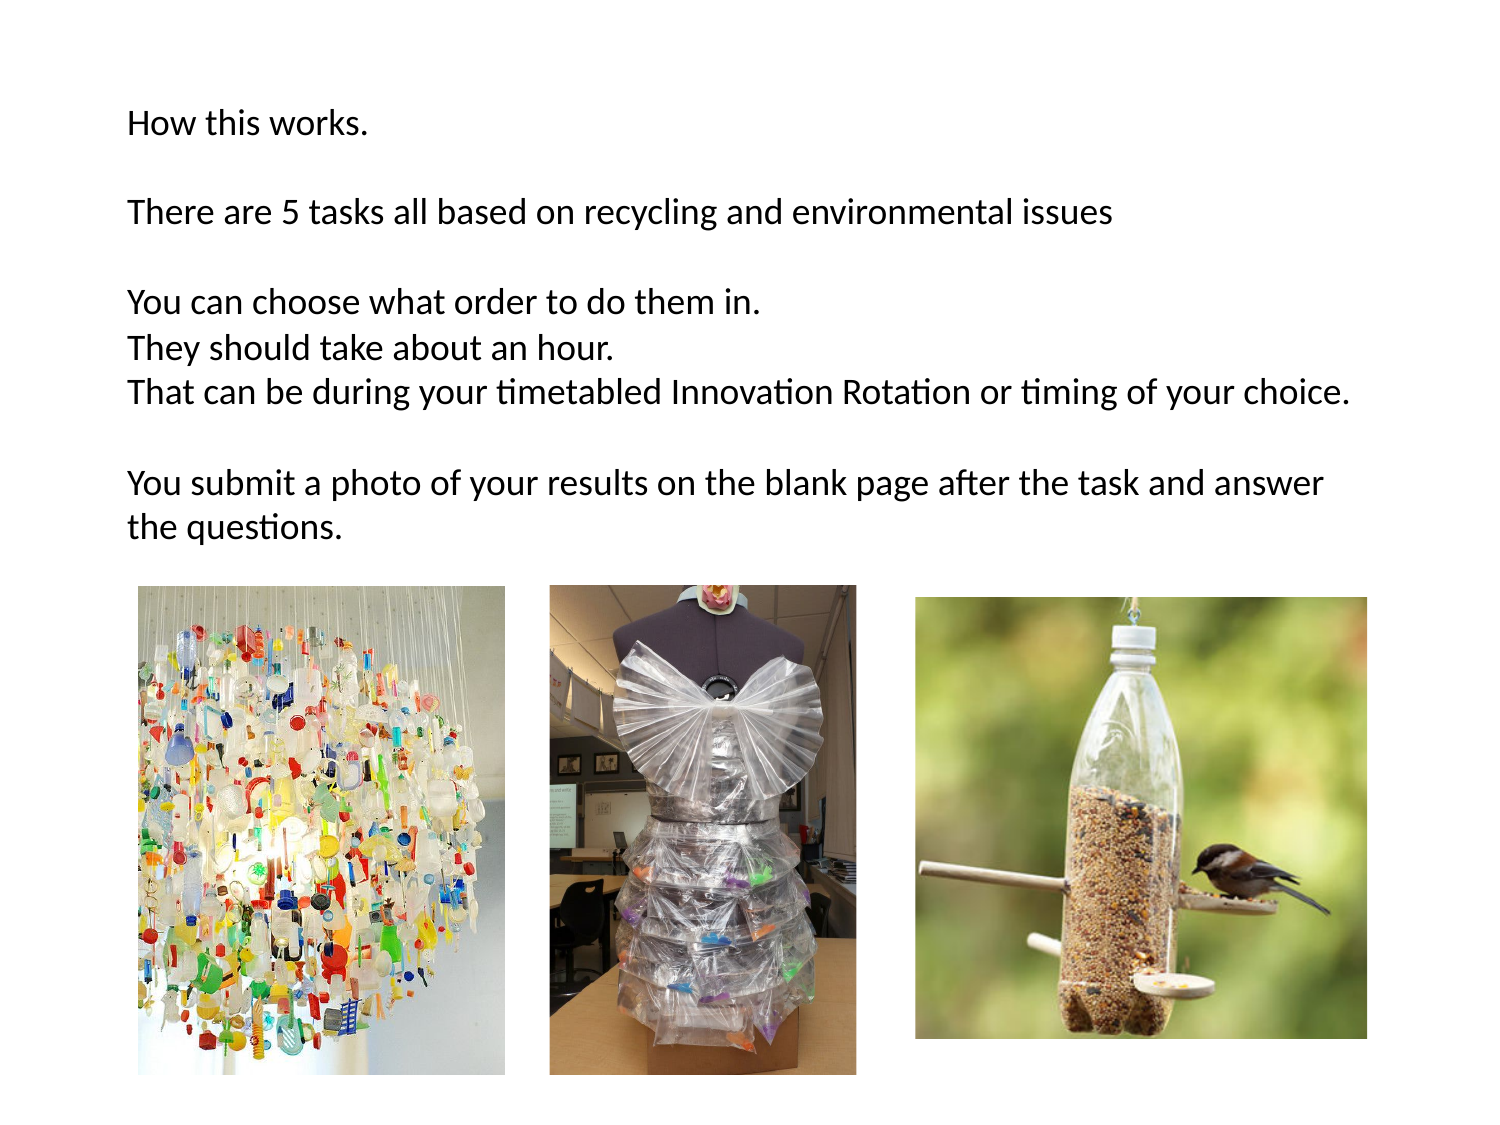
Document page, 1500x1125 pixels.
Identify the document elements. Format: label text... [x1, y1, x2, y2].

picture [138, 586, 505, 1075]
picture [549, 585, 857, 1075]
picture [915, 597, 1368, 1039]
text_box How this works. There are 5 tasks all based on recycling and environmental issues You can choose what order to do them in. They should take about an hour. That can be during your timetabled Innovation Rotation or timing of your choice. You submit a photo of your results on the blank page after the task and answer the questions. [112, 90, 1388, 742]
